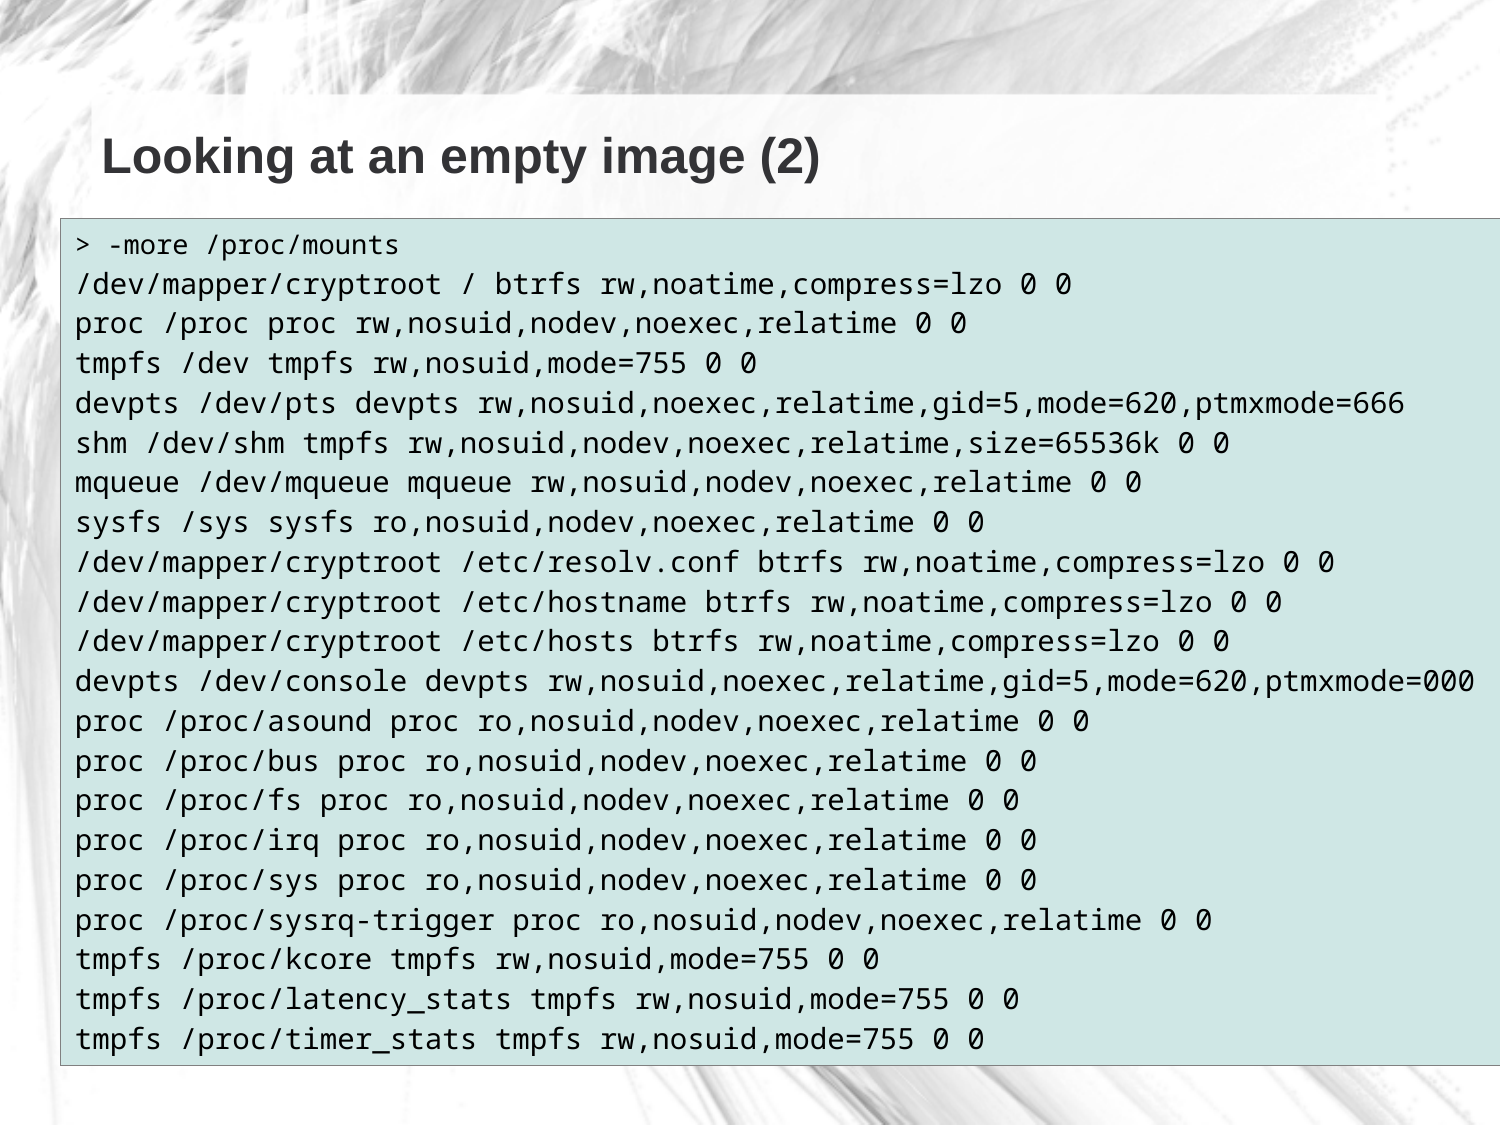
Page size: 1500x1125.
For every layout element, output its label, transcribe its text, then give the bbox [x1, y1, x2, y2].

text_box > -more /proc/mounts /dev/mapper/cryptroot / btrfs rw,noatime,compress=lzo 0 0 proc /proc proc rw,nosuid,nodev,noexec,relatime 0 0 tmpfs /dev tmpfs rw,nosuid,mode=755 0 0 devpts /dev/pts devpts rw,nosuid,noexec,relatime,gid=5,mode=620,ptmxmode=666 shm /dev/shm tmpfs rw,nosuid,nodev,noexec,relatime,size=65536k 0 0 mqueue /dev/mqueue mqueue rw,nosuid,nodev,noexec,relatime 0 0 sysfs /sys sysfs ro,nosuid,nodev,noexec,relatime 0 0 /dev/mapper/cryptroot /etc/resolv.conf btrfs rw,noatime,compress=lzo 0 0 /dev/mapper/cryptroot /etc/hostname btrfs rw,noatime,compress=lzo 0 0 /dev/mapper/cryptroot /etc/hosts btrfs rw,noatime,compress=lzo 0 0 devpts /dev/console devpts rw,nosuid,noexec,relatime,gid=5,mode=620,ptmxmode=000 proc /proc/asound proc ro,nosuid,nodev,noexec,relatime 0 0 proc /proc/bus proc ro,nosuid,nodev,noexec,relatime 0 0 proc /proc/fs proc ro,nosuid,nodev,noexec,relatime 0 0 proc /proc/irq proc ro,nosuid,nodev,noexec,relatime 0 0 proc /proc/sys proc ro,nosuid,nodev,noexec,relatime 0 0 proc /proc/sysrq-trigger proc ro,nosuid,nodev,noexec,relatime 0 0 tmpfs /proc/kcore tmpfs rw,nosuid,mode=755 0 0 tmpfs /proc/latency_stats tmpfs rw,nosuid,mode=755 0 0 tmpfs /proc/timer_stats tmpfs rw,nosuid,mode=755 0 0 [60, 218, 1500, 1006]
picture [0, 0, 1500, 1125]
title Looking at an empty image (2) [61, 108, 1412, 205]
